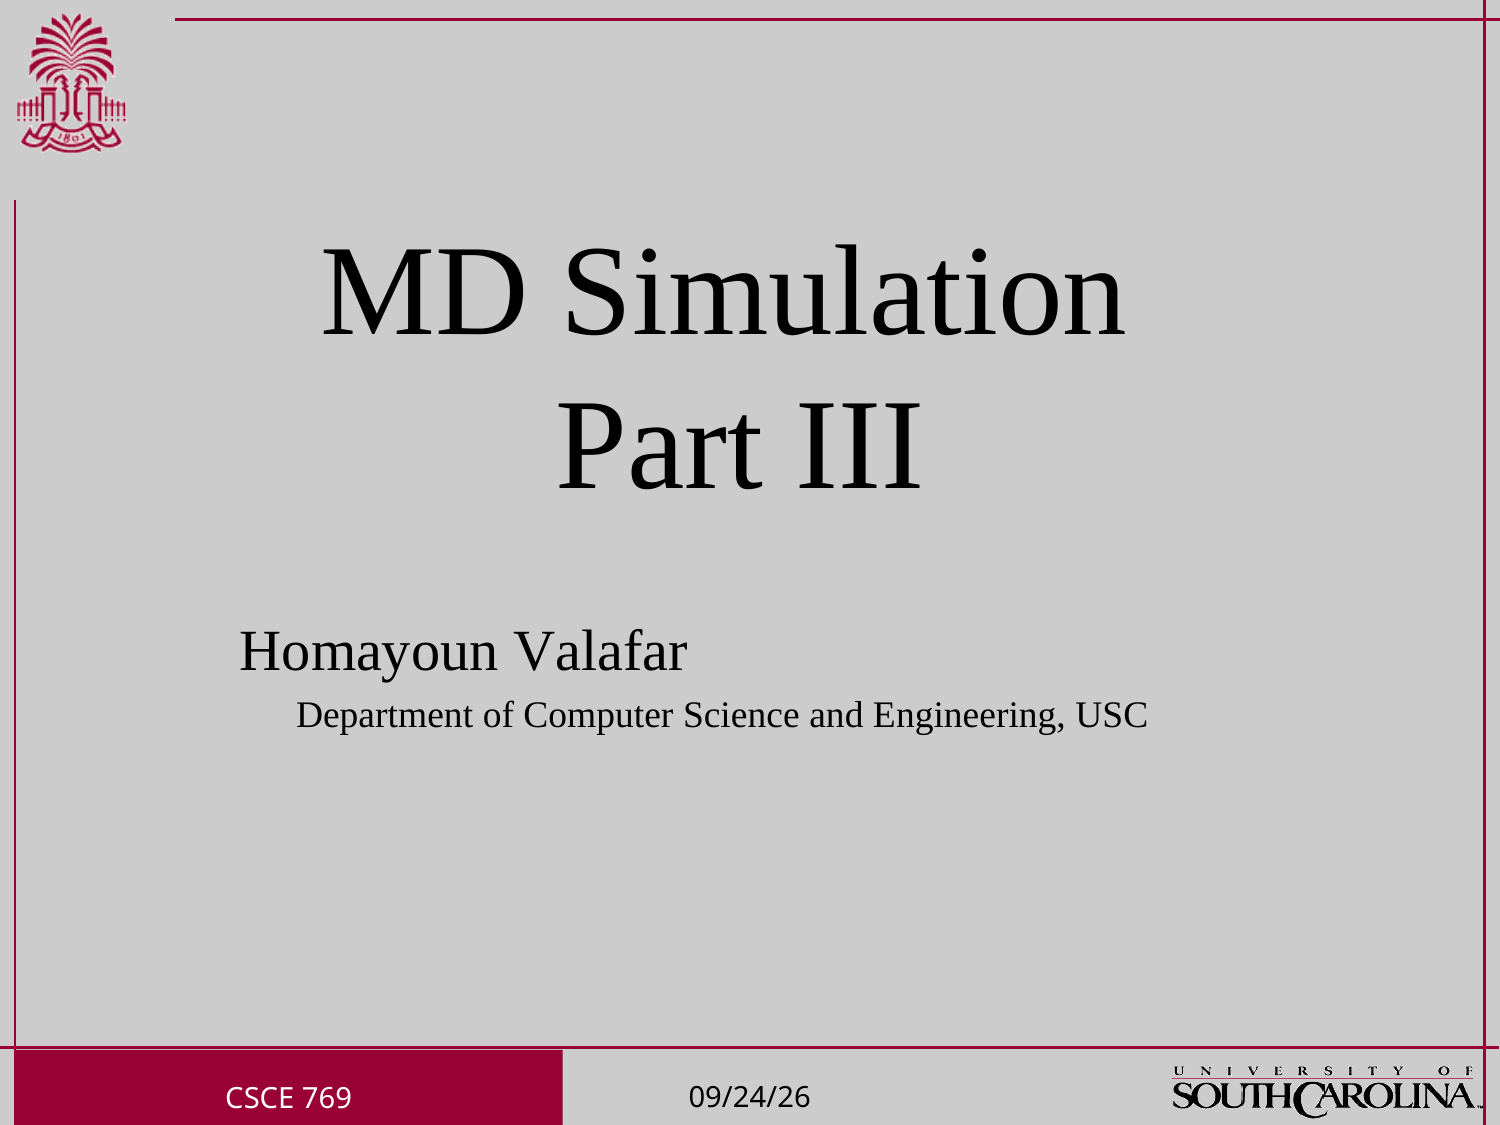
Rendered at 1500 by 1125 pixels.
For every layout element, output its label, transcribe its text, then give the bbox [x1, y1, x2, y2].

subtitle Homayoun Valafar Department of Computer Science and Engineering, USC [225, 612, 1276, 920]
picture [12, 12, 131, 155]
title MD Simulation Part III [143, 162, 1338, 558]
picture [1162, 1049, 1483, 1125]
